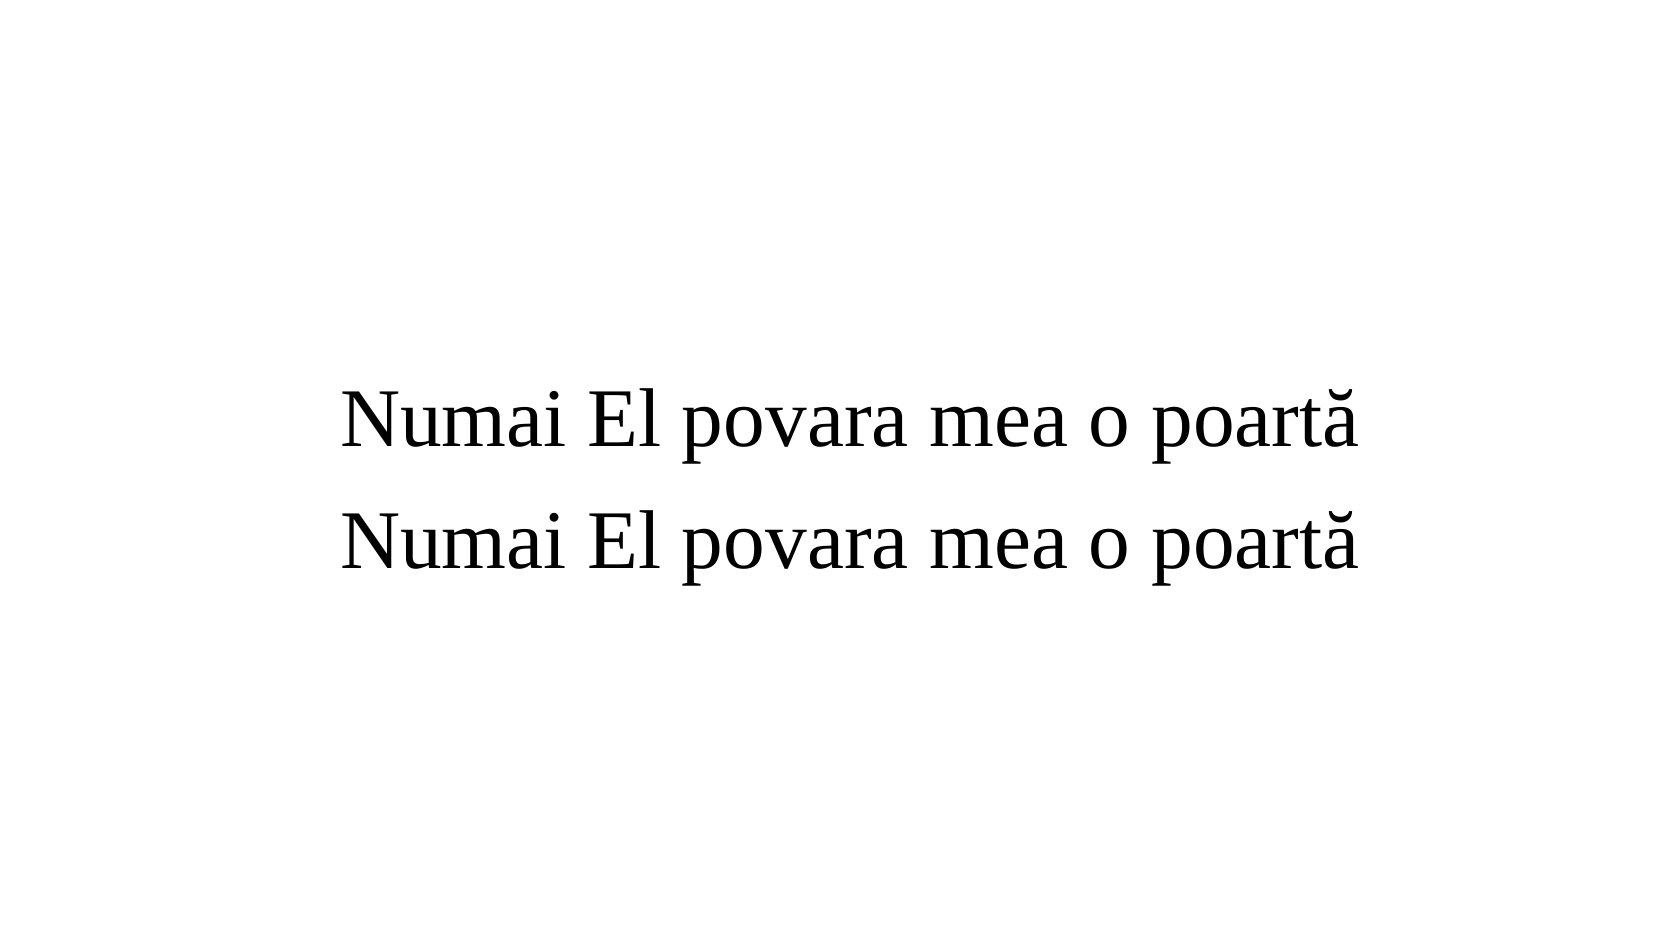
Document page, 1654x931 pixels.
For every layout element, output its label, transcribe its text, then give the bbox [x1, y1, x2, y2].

subtitle Numai El povara mea o poartă Numai El povara mea o poartă [200, 362, 1501, 588]
